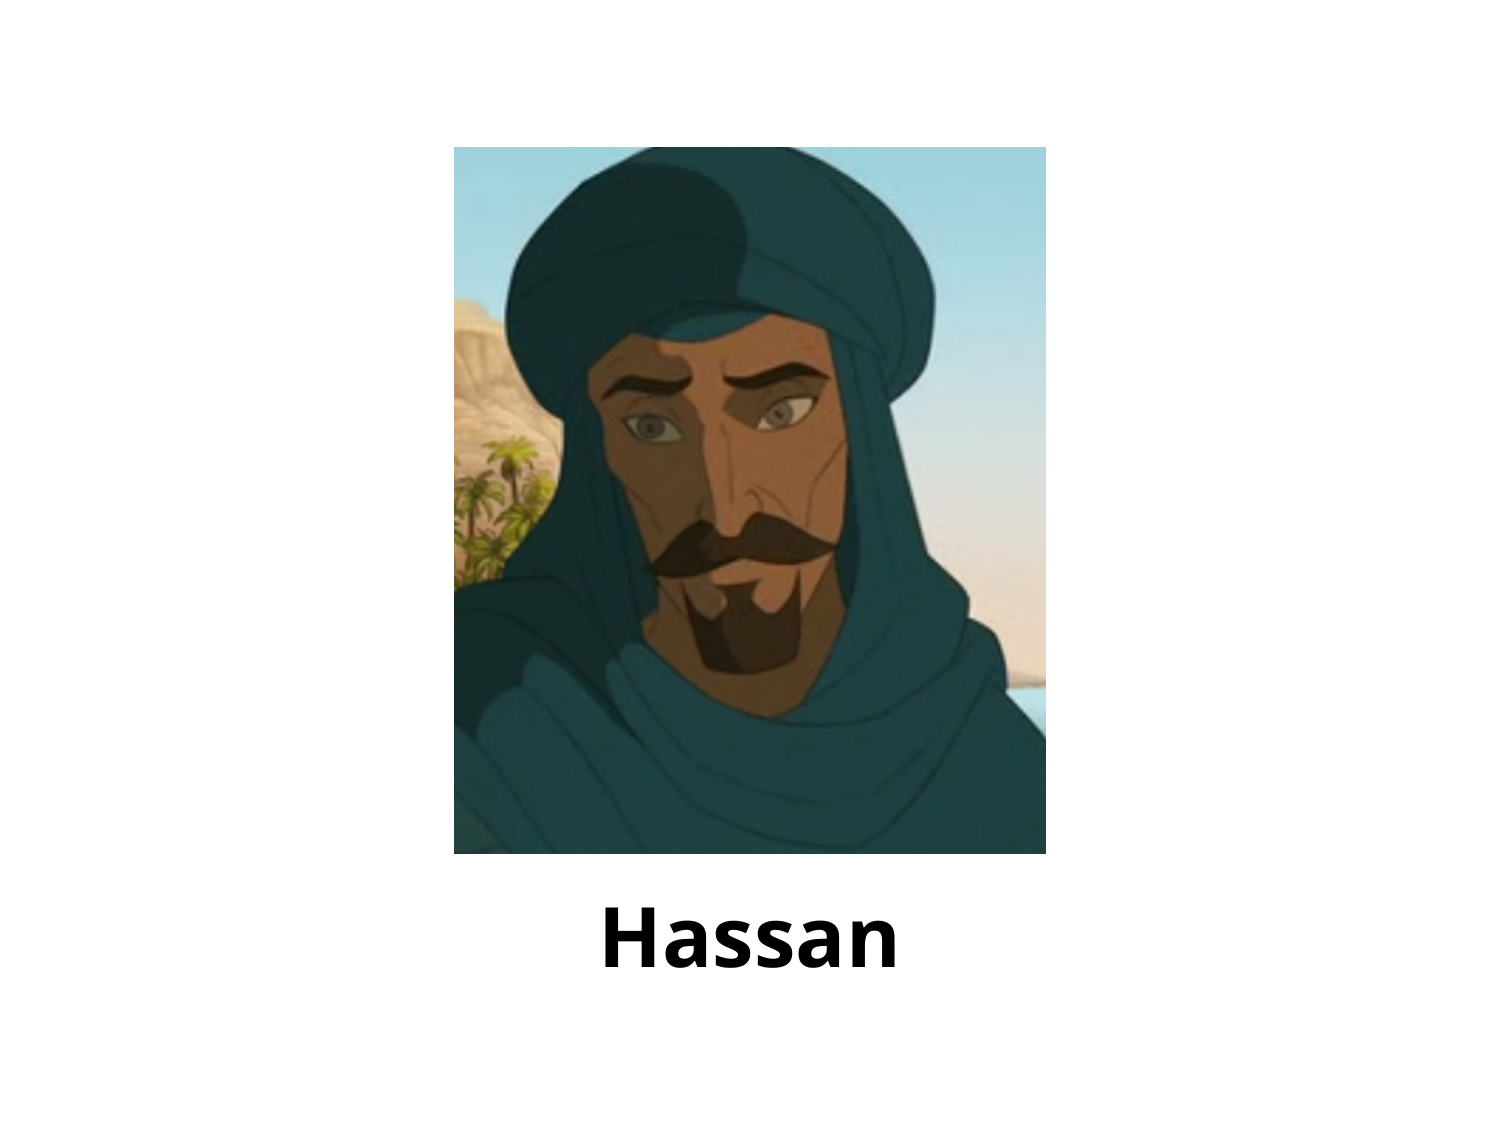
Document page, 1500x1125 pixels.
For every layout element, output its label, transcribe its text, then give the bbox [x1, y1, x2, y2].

text_box Hassan [0, 876, 1500, 992]
picture [454, 147, 1046, 854]
